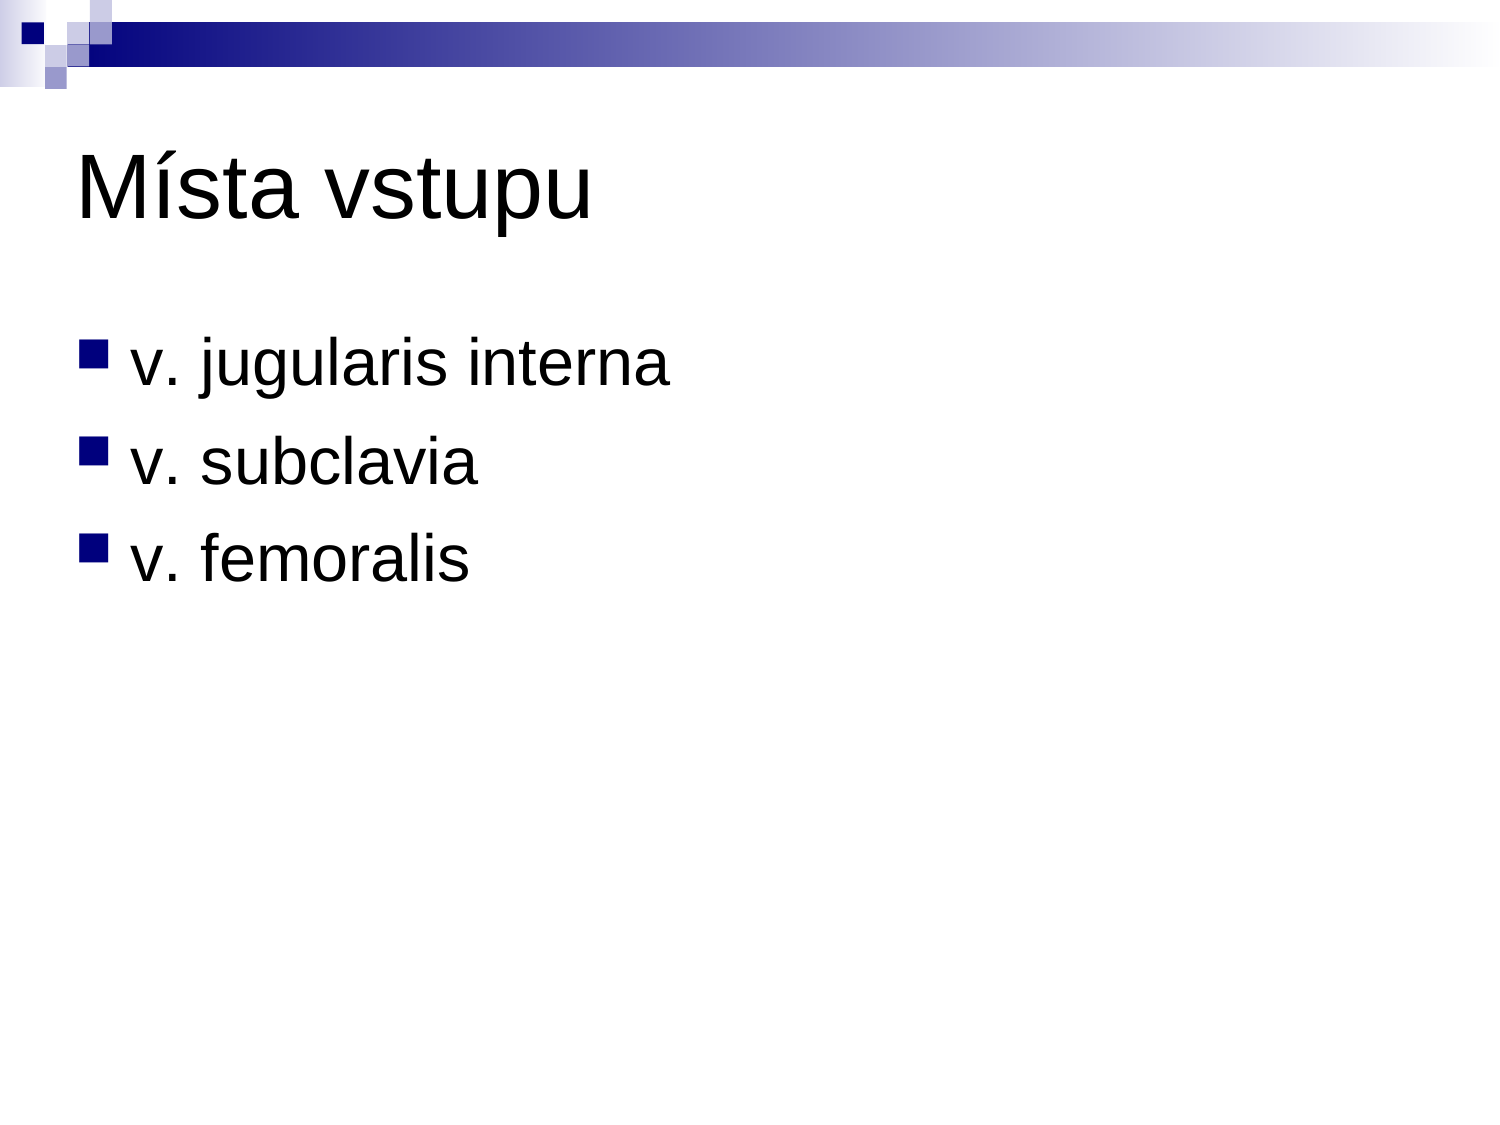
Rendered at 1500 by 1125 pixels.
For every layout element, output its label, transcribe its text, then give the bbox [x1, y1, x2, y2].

list v. jugularis interna v. subclavia v. femoralis [75, 324, 1426, 963]
title Místa vstupu [75, 75, 1426, 301]
